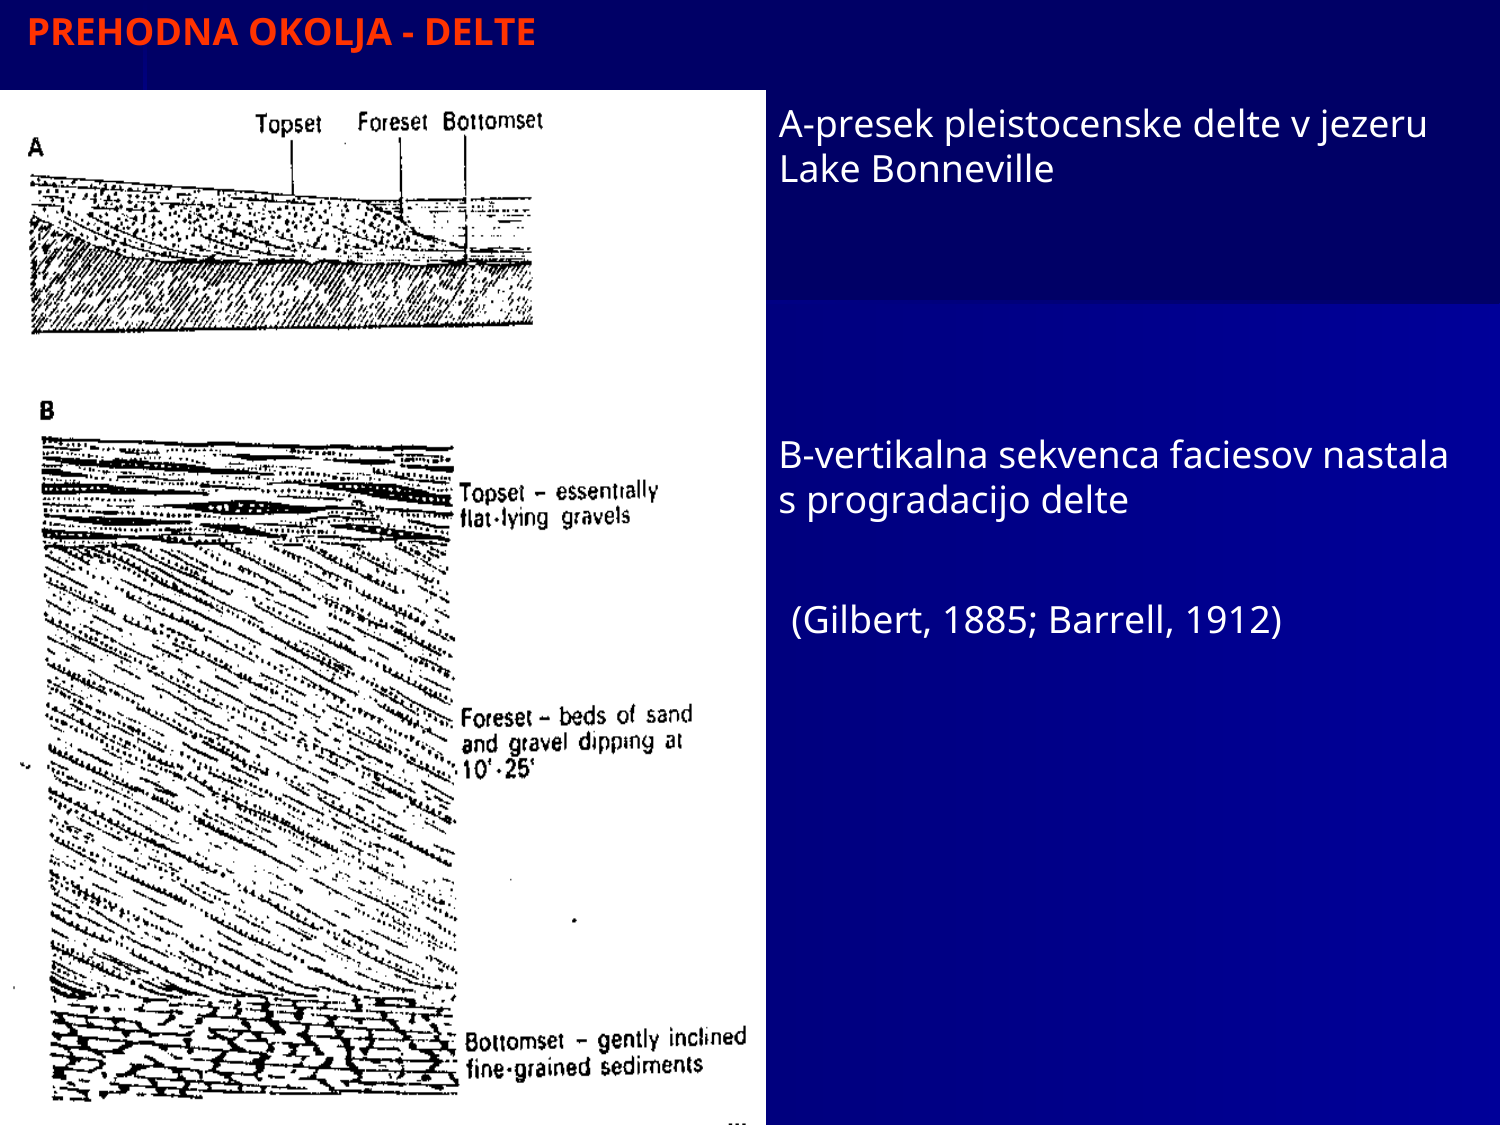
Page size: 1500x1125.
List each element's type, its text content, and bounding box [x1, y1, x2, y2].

text_box B-vertikalna sekvenca faciesov nastala s progradacijo delte [763, 423, 1466, 529]
text_box (Gilbert, 1885; Barrell, 1912) [776, 588, 1298, 649]
text_box A-presek pleistocenske delte v jezeru Lake Bonneville [764, 92, 1445, 198]
text_box PREHODNA OKOLJA - DELTE [11, 0, 552, 61]
picture [0, 90, 766, 1125]
